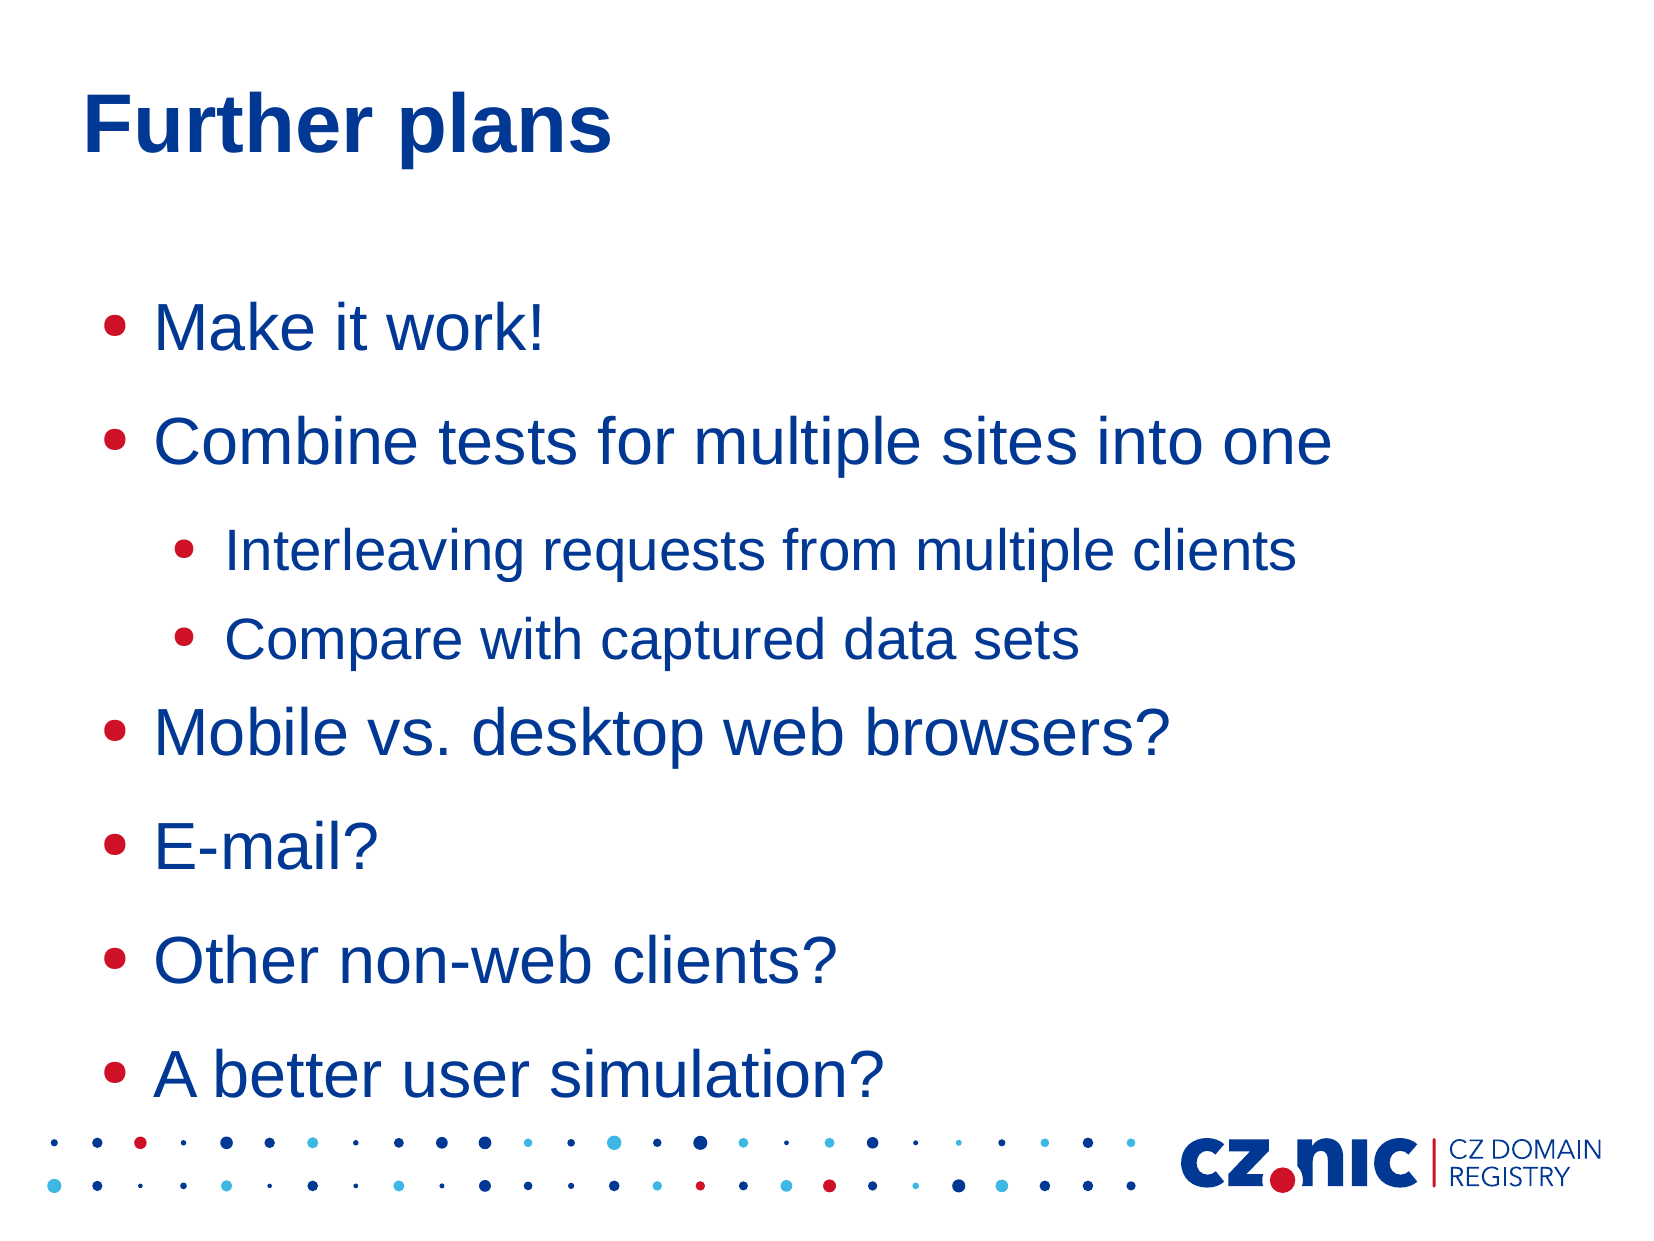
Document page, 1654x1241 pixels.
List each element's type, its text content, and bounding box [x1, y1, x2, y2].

title Further plans [82, 70, 1571, 178]
list Make it work! Combine tests for multiple sites into one Interleaving requests from multiple clients Compare with captured data sets Mobile vs. desktop web browsers? E-mail? Other non-web clients? A better user simulation? [82, 290, 1571, 1010]
